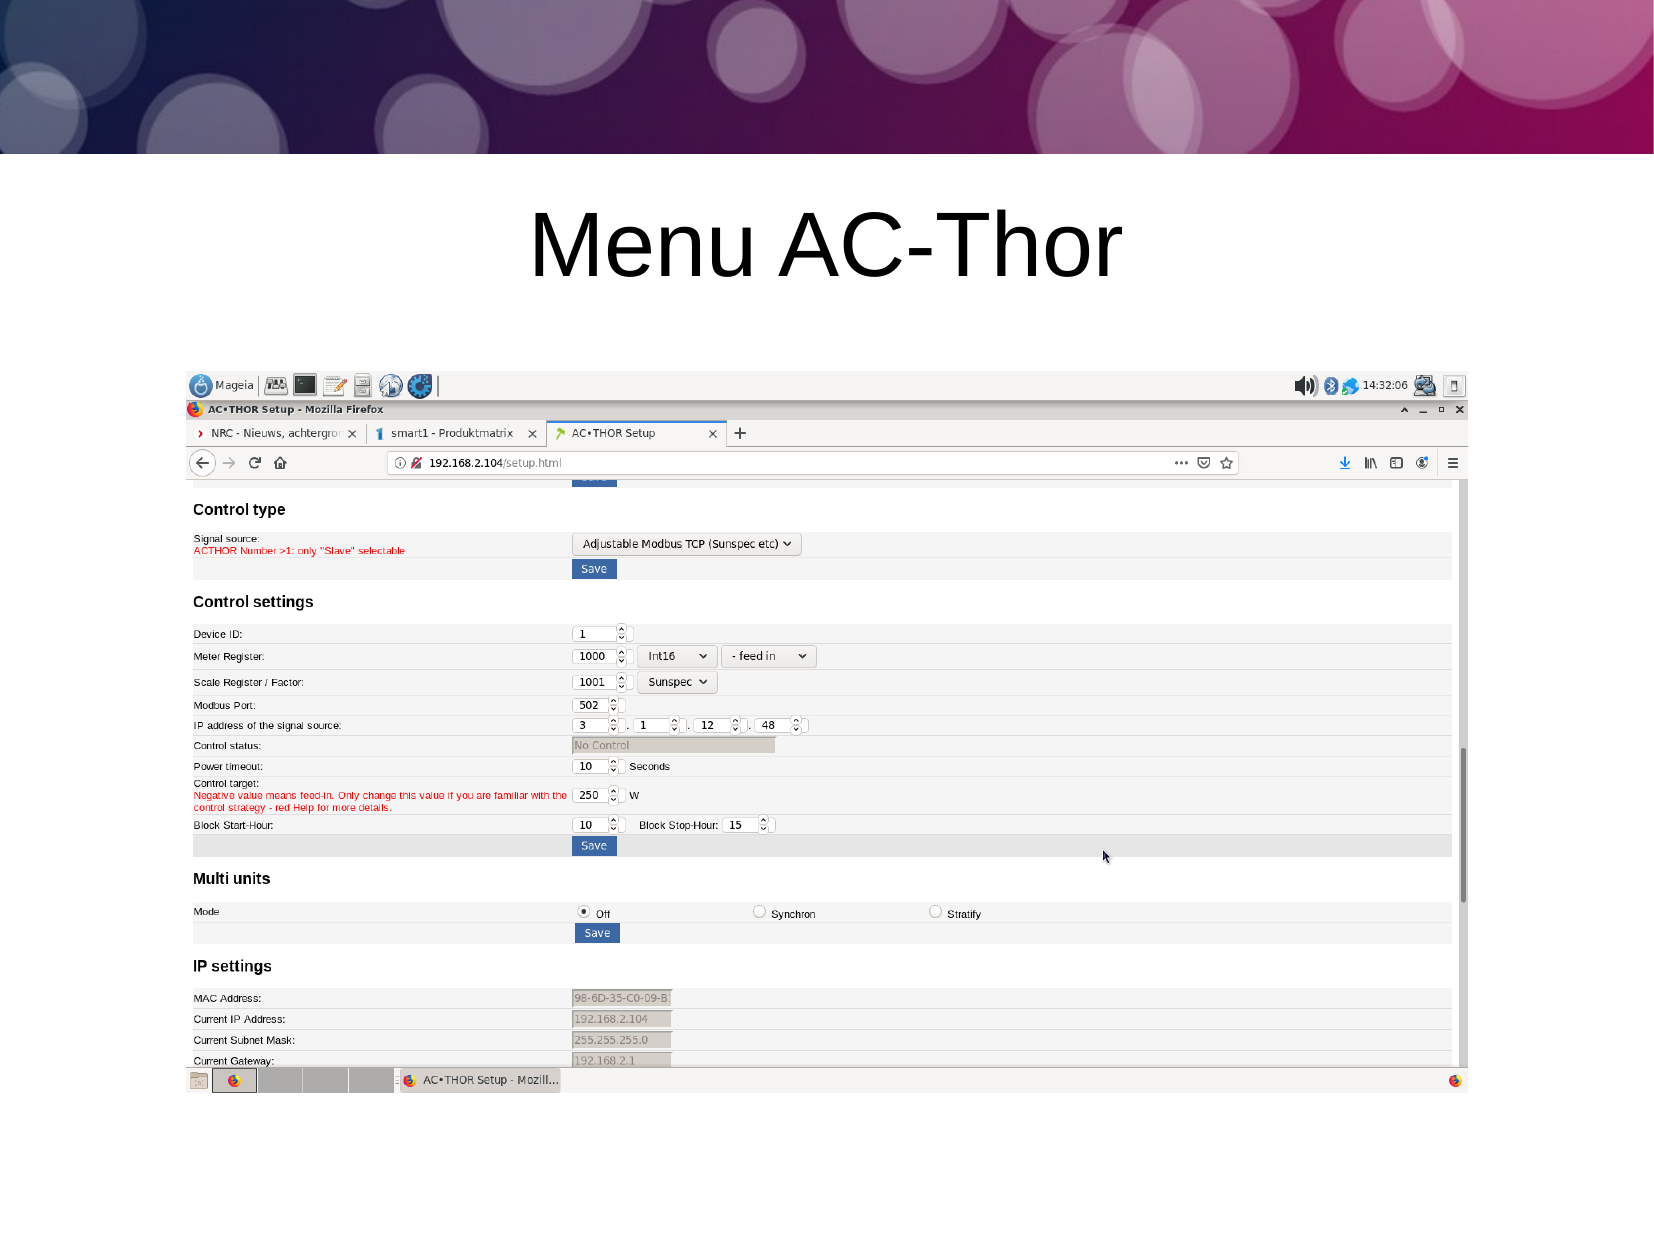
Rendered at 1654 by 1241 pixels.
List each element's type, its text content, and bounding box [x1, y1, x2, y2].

picture [186, 371, 1468, 1093]
title Menu AC-Thor [82, 159, 1571, 331]
picture [0, 0, 1654, 154]
